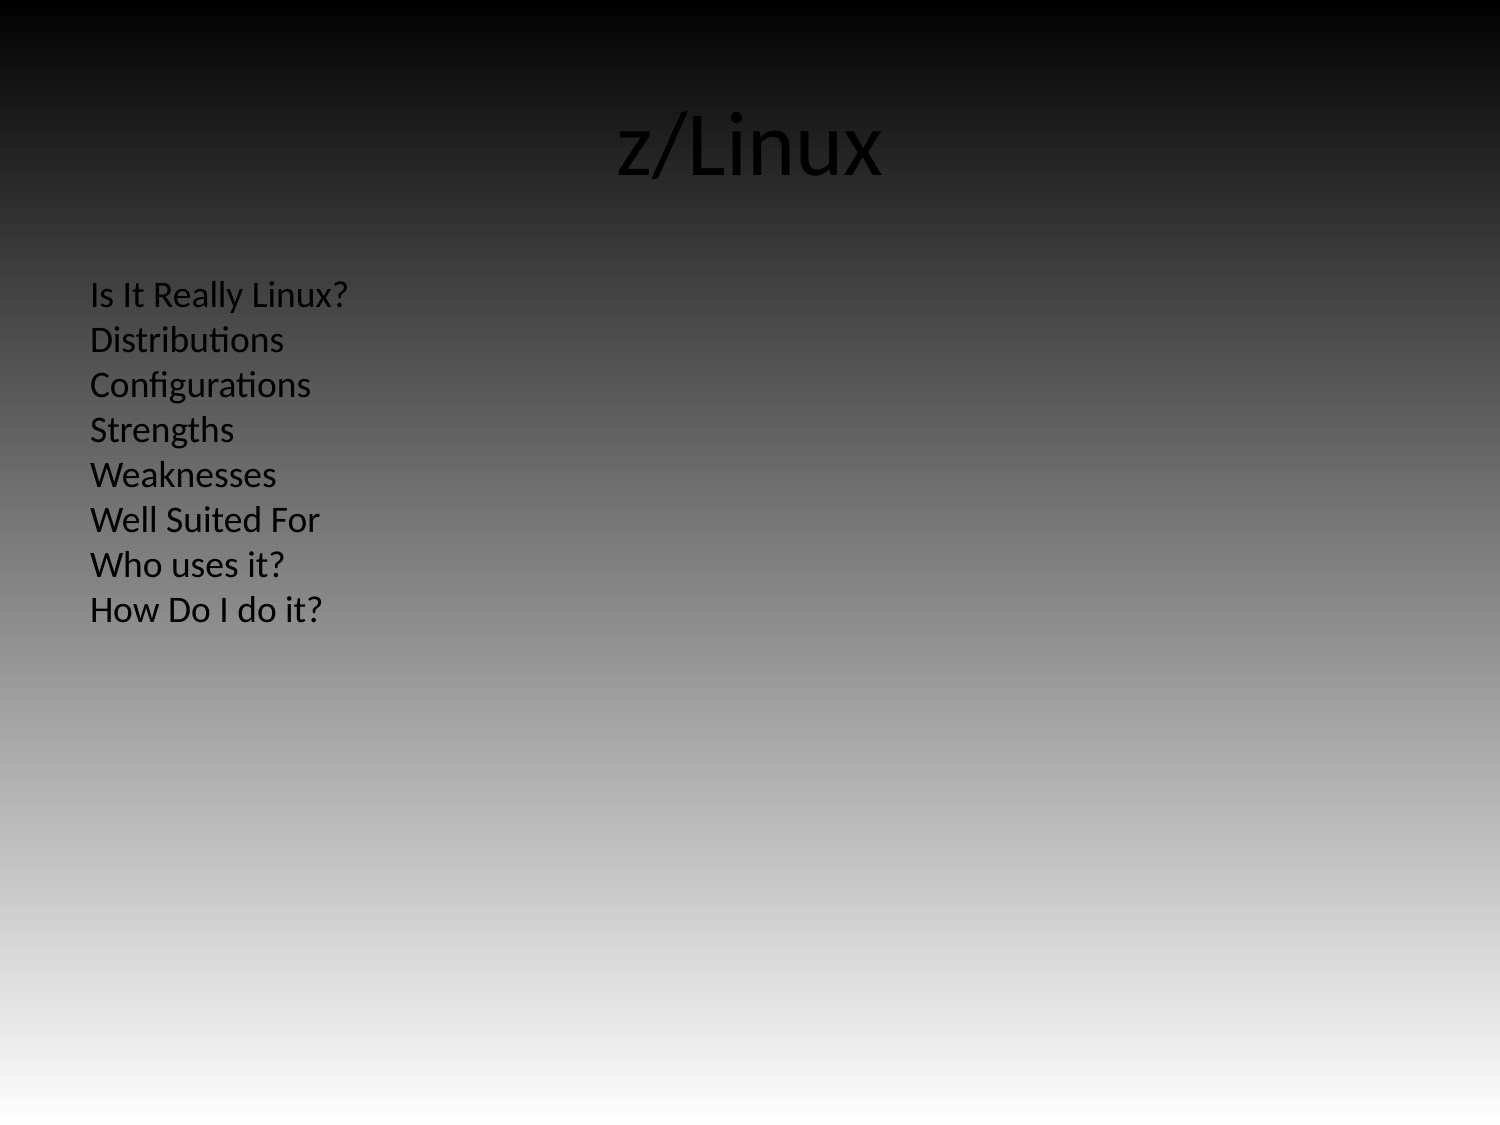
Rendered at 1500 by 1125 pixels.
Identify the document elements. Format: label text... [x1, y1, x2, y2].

list Is It Really Linux? Distributions Configurations Strengths Weaknesses Well Suited For Who uses it? How Do I do it? [75, 262, 1425, 1005]
title z/Linux [75, 45, 1425, 233]
